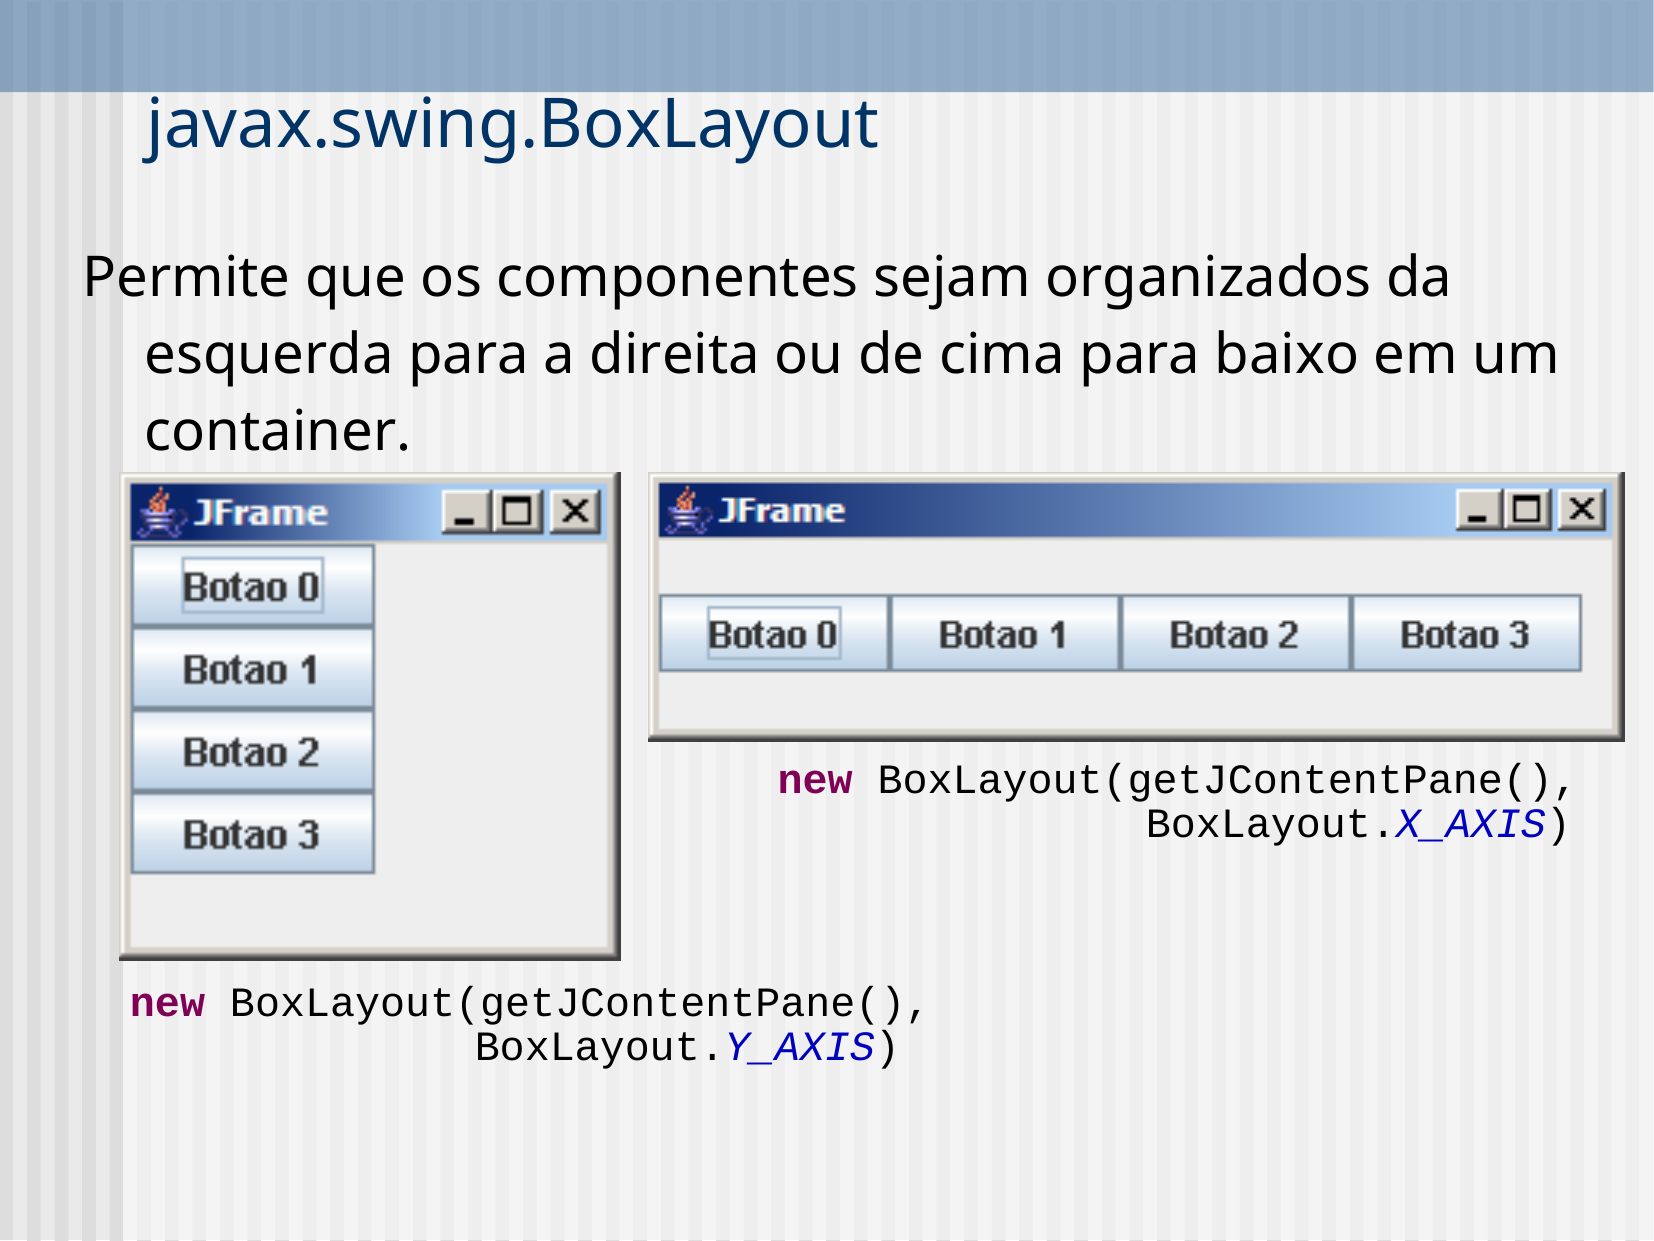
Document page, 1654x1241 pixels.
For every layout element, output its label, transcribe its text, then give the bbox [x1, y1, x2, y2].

picture [119, 472, 621, 961]
title javax.swing.BoxLayout [146, 29, 1536, 212]
text_box new BoxLayout(getJContentPane(), BoxLayout.Y_AXIS) [115, 974, 945, 1080]
list Permite que os componentes sejam organizados da esquerda para a direita ou de cima para baixo em um container. [82, 236, 1571, 1094]
text_box new BoxLayout(getJContentPane(), BoxLayout.X_AXIS) [762, 751, 1595, 857]
picture [648, 472, 1625, 742]
